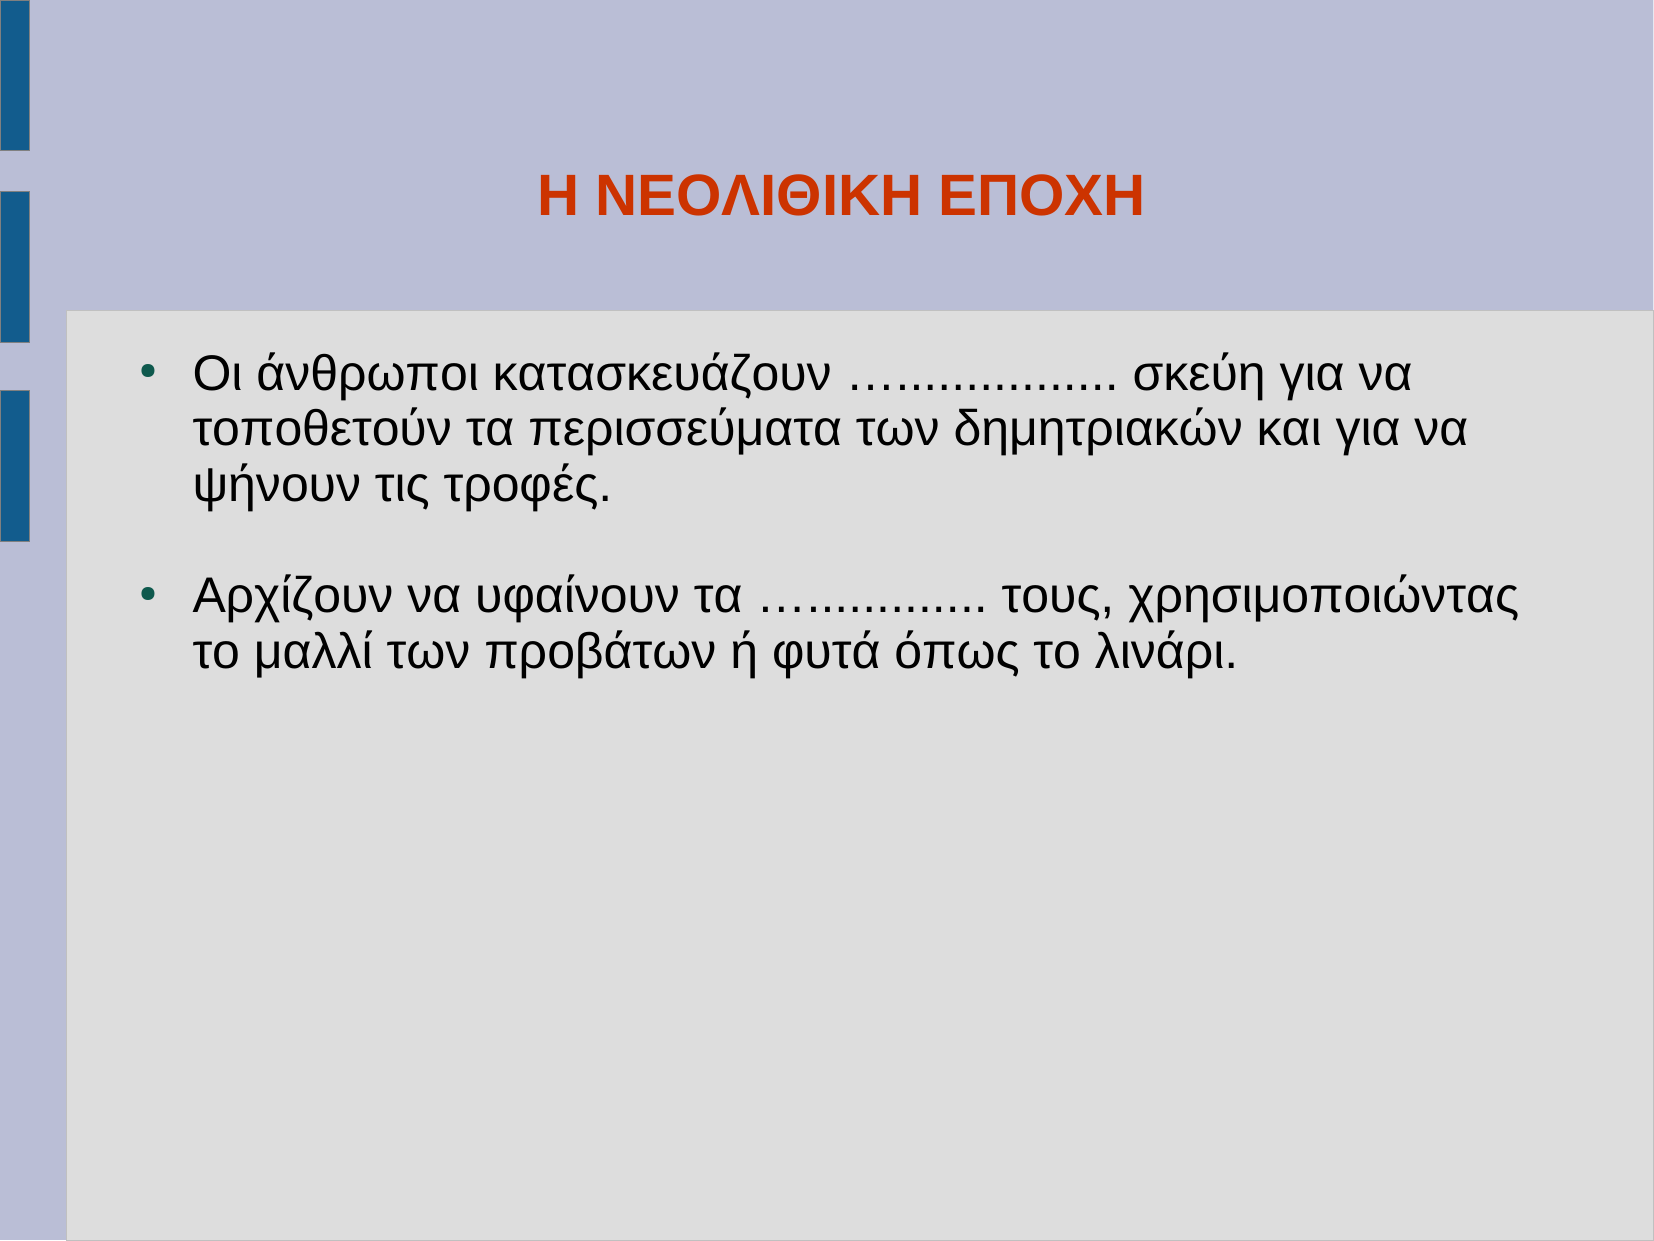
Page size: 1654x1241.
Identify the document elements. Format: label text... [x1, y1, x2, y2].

title Η ΝΕΟΛIΘIΚΗ ΕΠΟΧΗ [121, 91, 1534, 299]
list Οι άνθρωποι κατασκευάζουν …................ σκεύη για να τοποθετούν τα περισσεύματα των δημητριακών και για να ψήνουν τις τροφές. Αρχίζουν να υφαίνουν τα …............. τους, χρησιμοποιώντας το μαλλί των προβάτων ή φυτά όπως το λινάρι. [121, 344, 1534, 1127]
